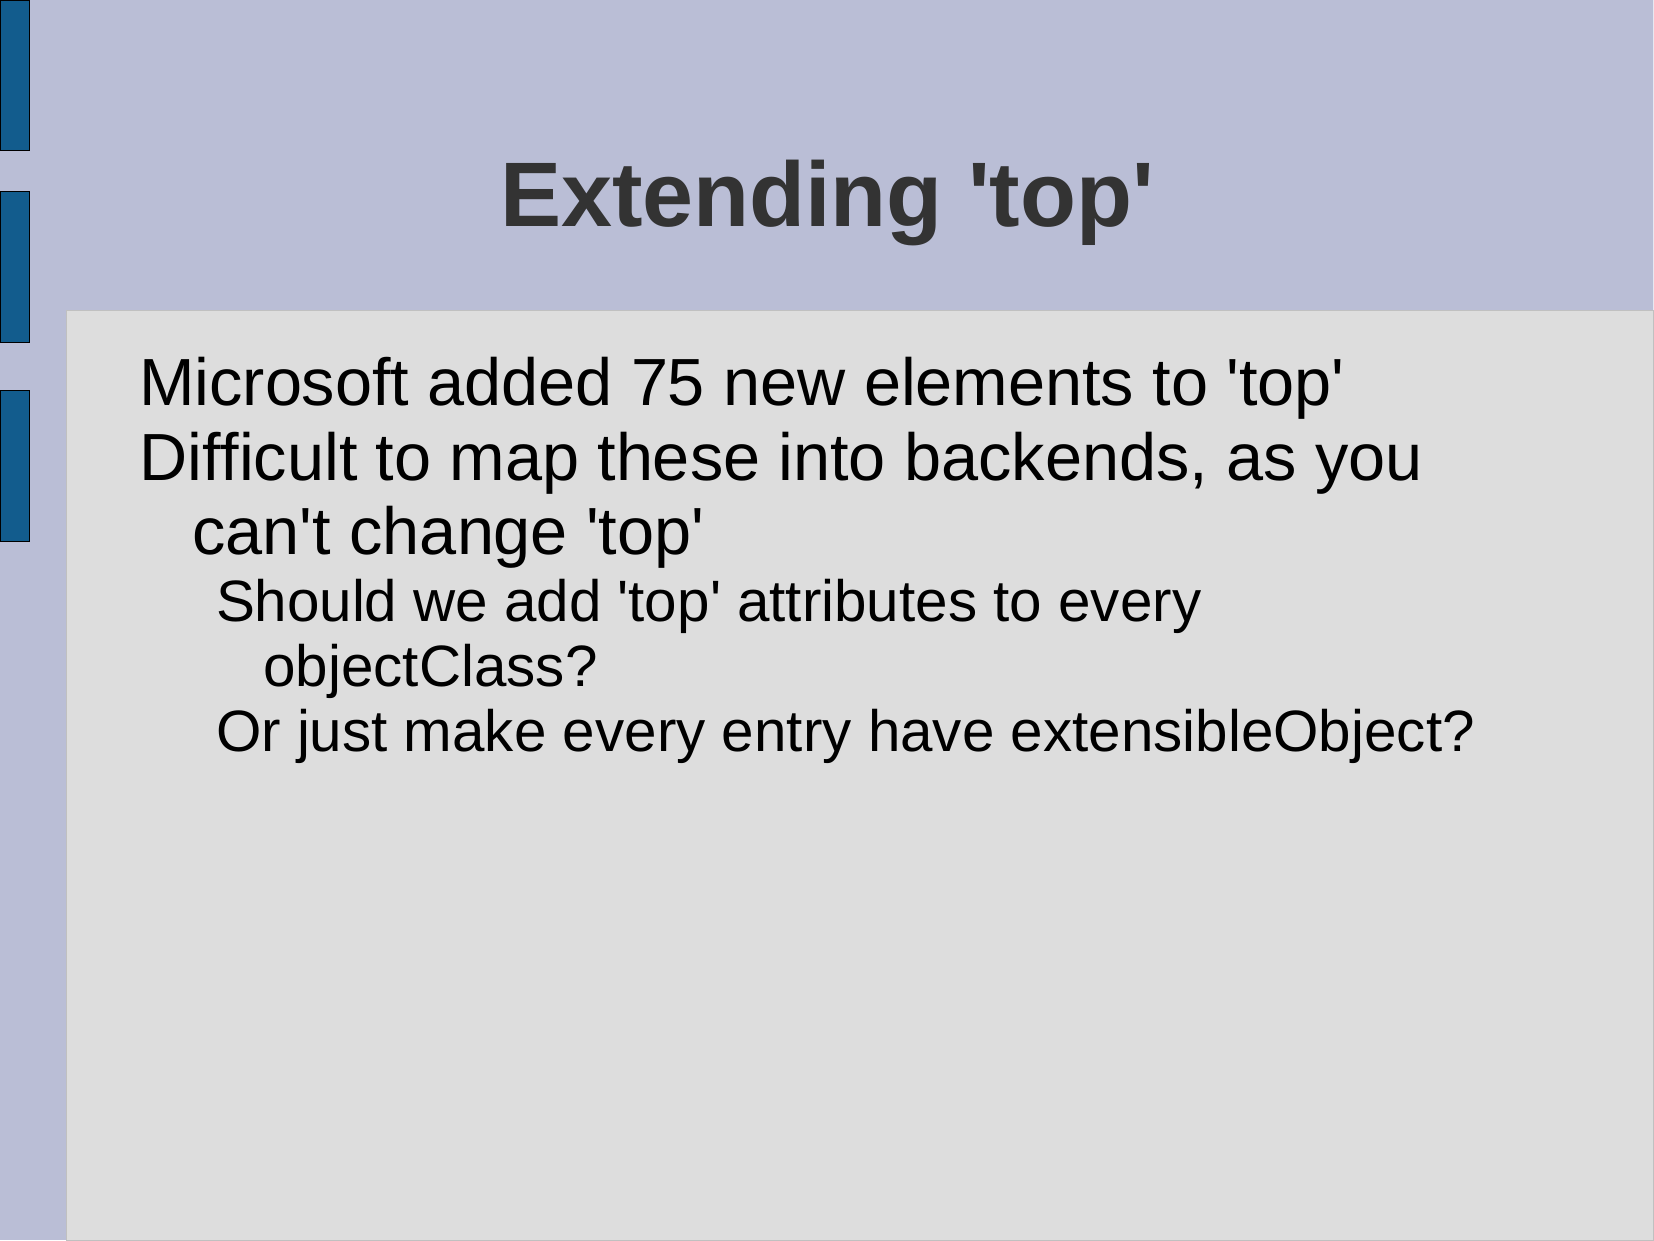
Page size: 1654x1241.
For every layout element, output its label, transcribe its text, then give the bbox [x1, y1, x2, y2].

list Microsoft added 75 new elements to 'top' Difficult to map these into backends, as you can't change 'top' Should we add 'top' attributes to every objectClass? Or just make every entry have extensibleObject? [121, 344, 1534, 1127]
title Extending 'top' [121, 91, 1534, 299]
